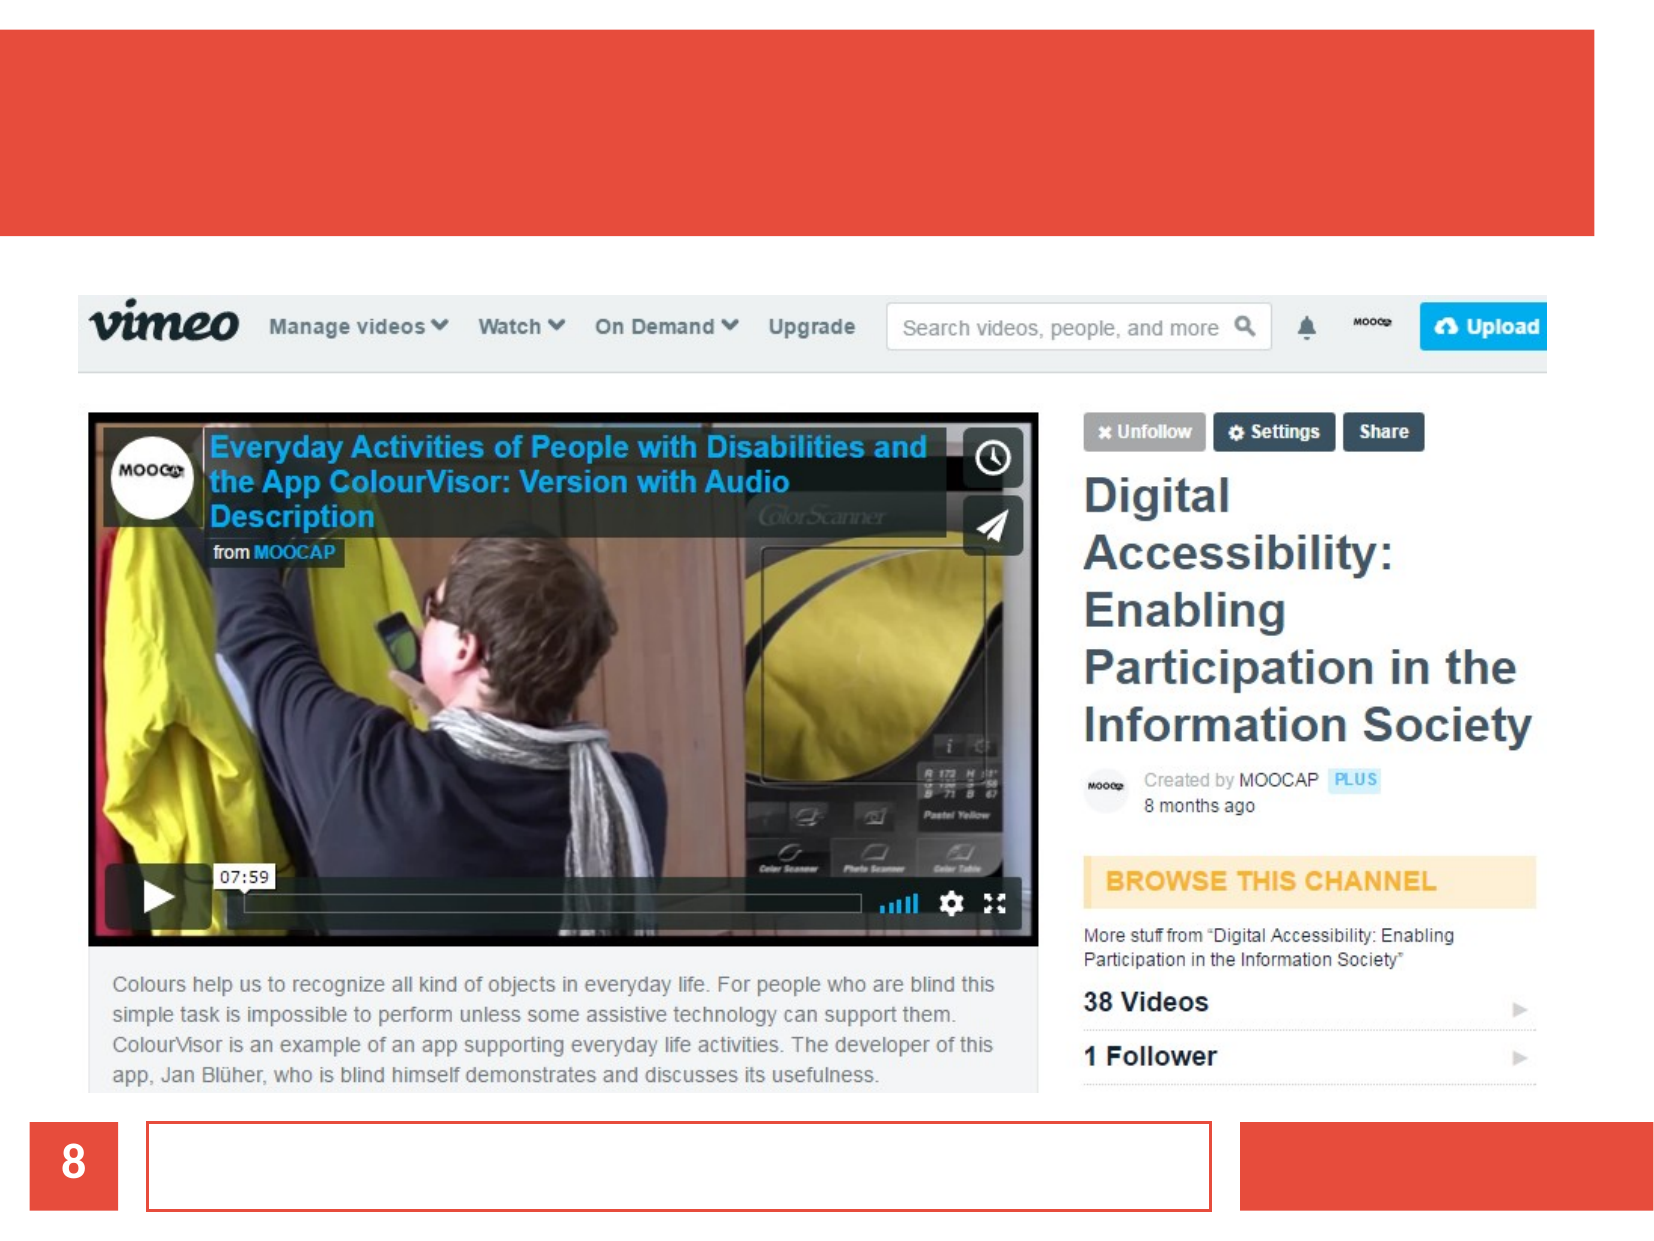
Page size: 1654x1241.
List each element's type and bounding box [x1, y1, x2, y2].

picture [1467, 319, 1540, 339]
picture [78, 295, 1547, 1093]
picture [1434, 317, 1459, 334]
